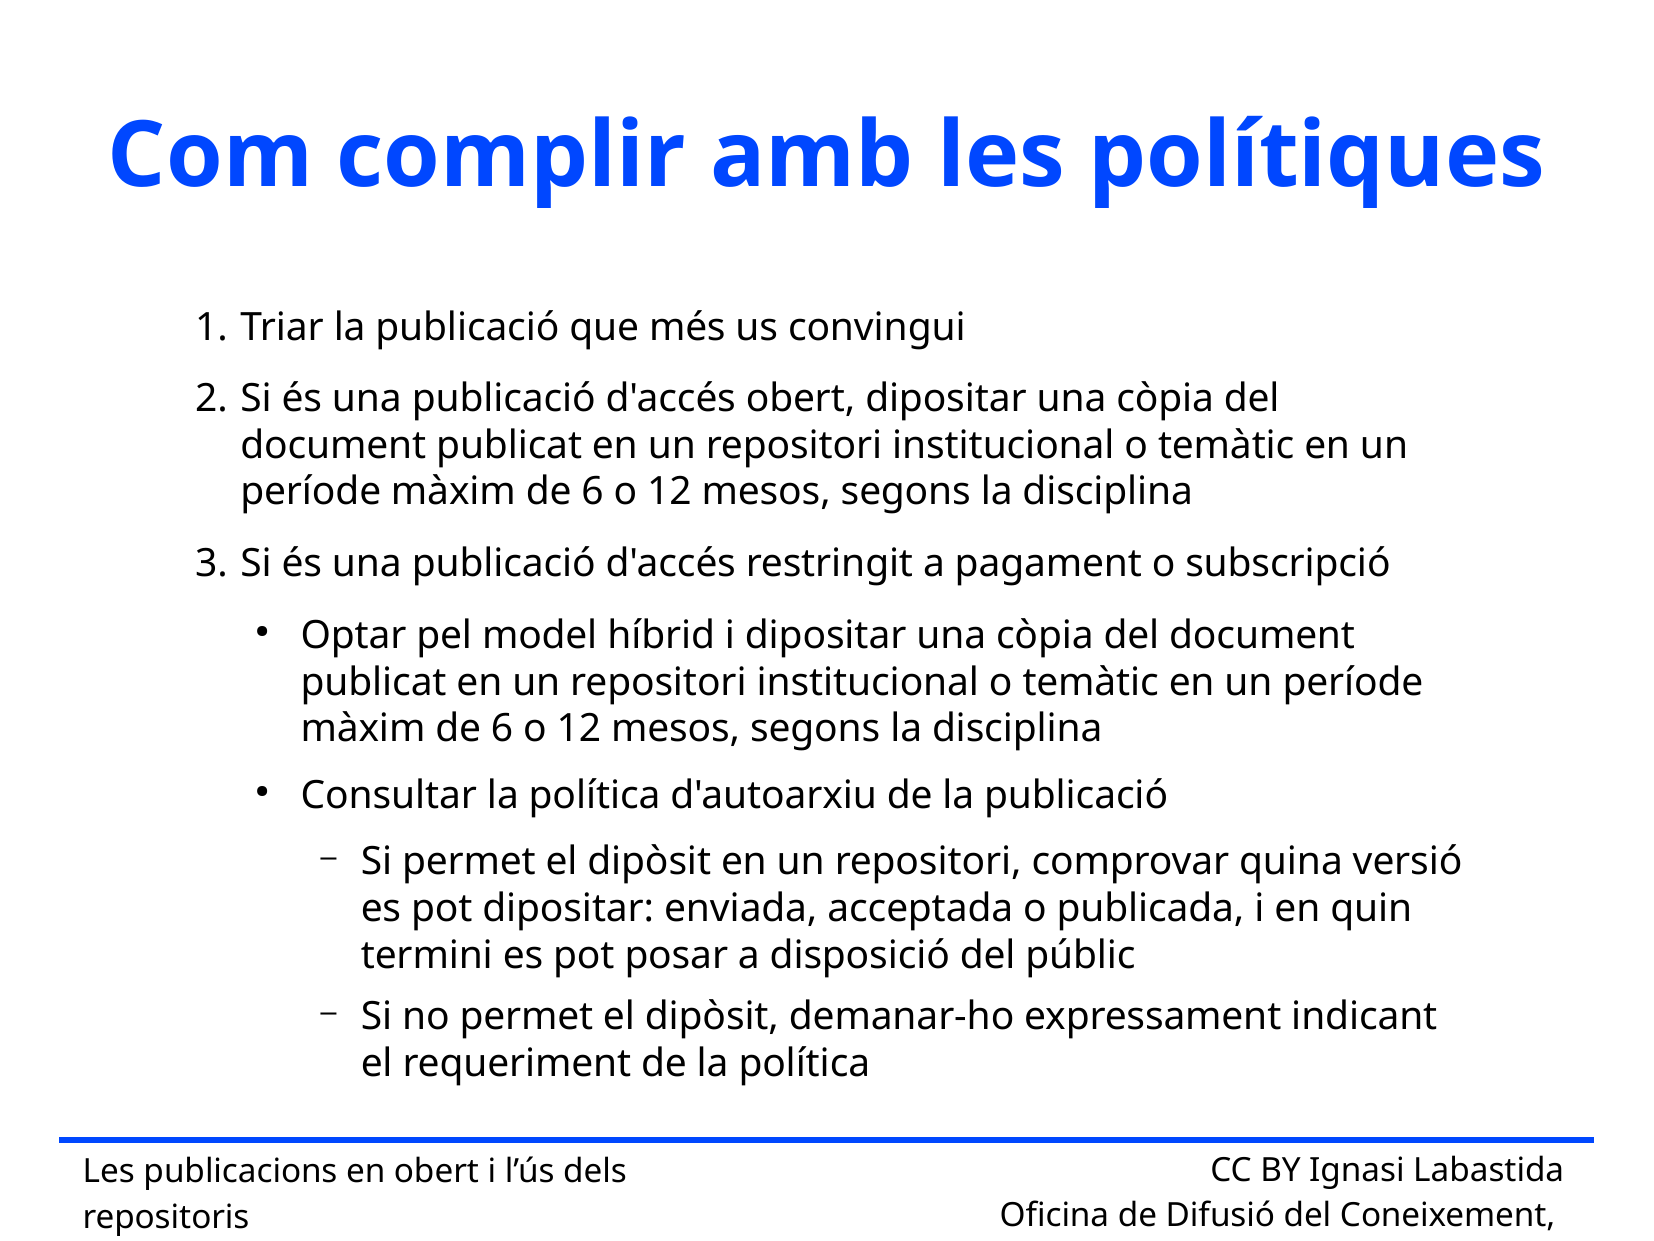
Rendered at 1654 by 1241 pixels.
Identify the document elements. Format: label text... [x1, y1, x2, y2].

title Com complir amb les polítiques [82, 49, 1571, 257]
list Triar la publicació que més us convingui Si és una publicació d'accés obert, dipositar una còpia del document publicat en un repositori institucional o temàtic en un període màxim de 6 o 12 mesos, segons la disciplina Si és una publicació d'accés restringit a pagament o subscripció Optar pel model híbrid i dipositar una còpia del document publicat en un repositori institucional o temàtic en un període màxim de 6 o 12 mesos, segons la disciplina Consultar la política d'autoarxiu de la publicació Si permet el dipòsit en un repositori, comprovar quina versió es pot dipositar: enviada, acceptada o publicada, i en quin termini es pot posar a disposició del públic Si no permet el dipòsit, demanar-ho expressament indicant el requeriment de la política [165, 290, 1489, 1109]
